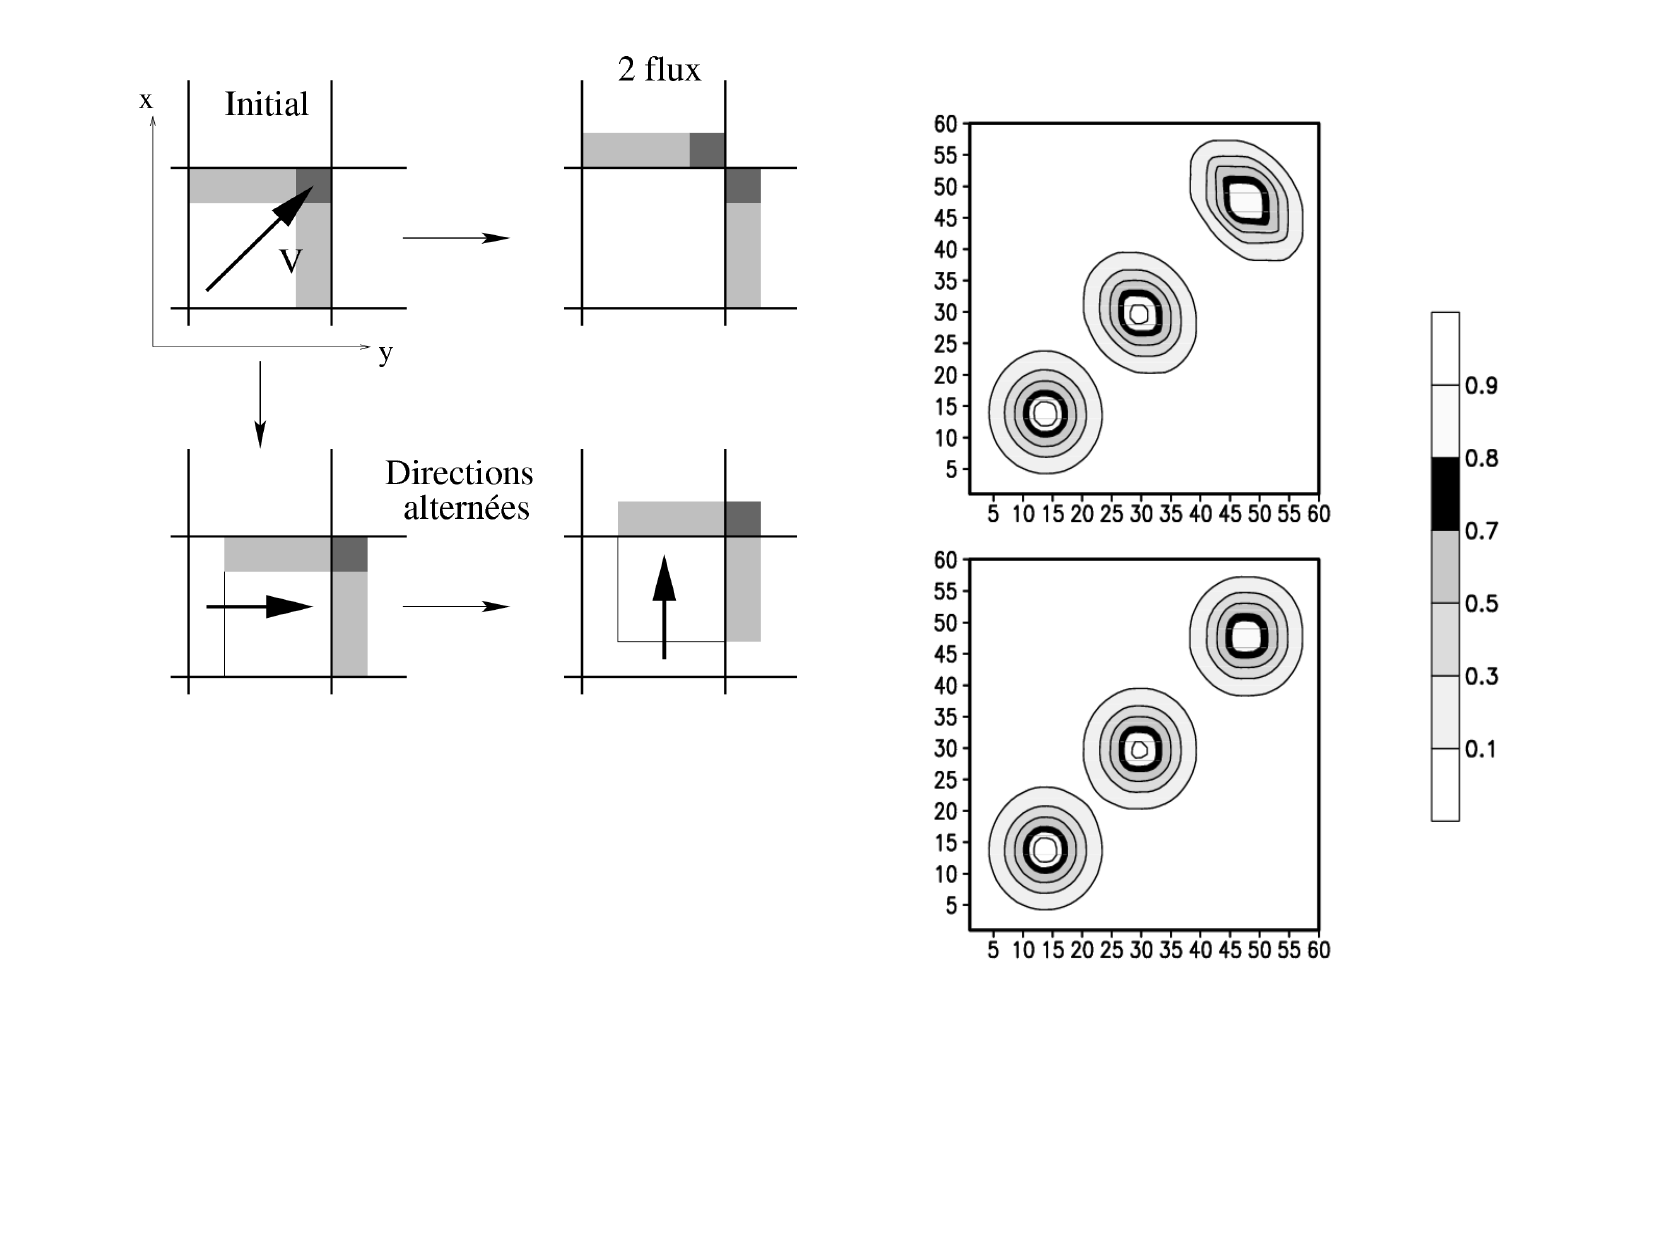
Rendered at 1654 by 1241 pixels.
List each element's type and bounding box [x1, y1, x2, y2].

picture [138, 56, 1516, 1041]
